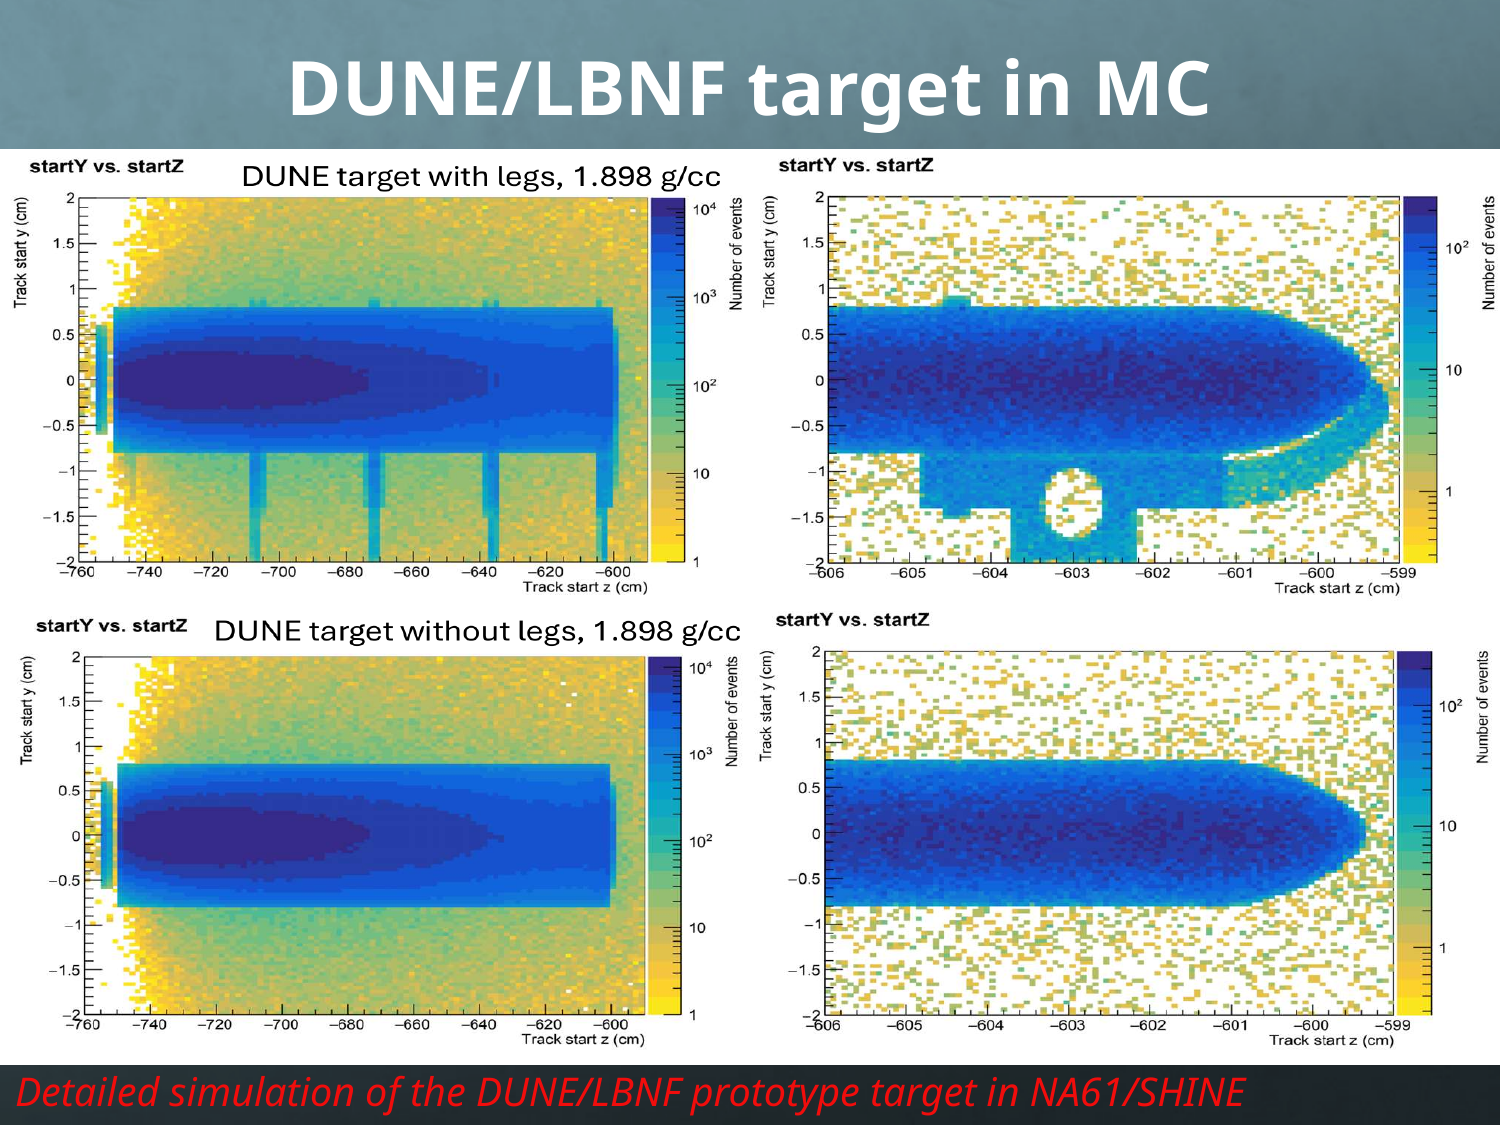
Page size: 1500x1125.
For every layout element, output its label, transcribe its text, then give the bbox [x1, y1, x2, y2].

title Detailed simulation of the DUNE/LBNF prototype target in NA61/SHINE [15, 1065, 1500, 1125]
picture [0, 0, 1500, 1125]
title DUNE/LBNF target in MC [75, 0, 1425, 149]
